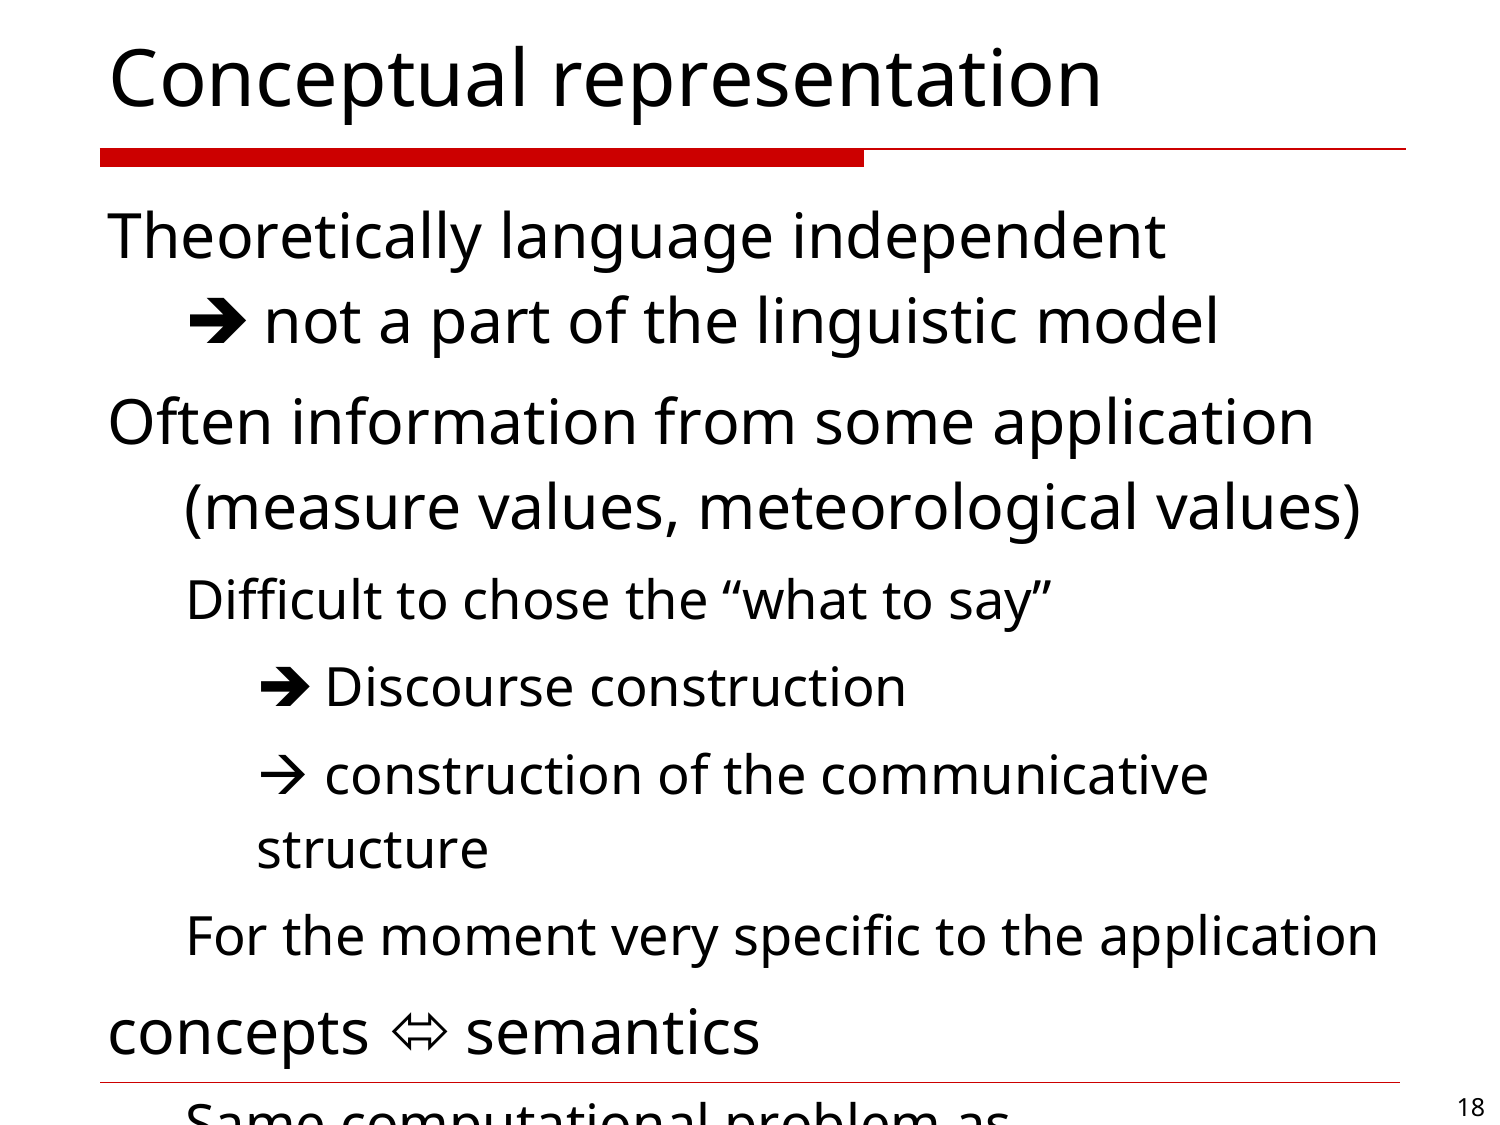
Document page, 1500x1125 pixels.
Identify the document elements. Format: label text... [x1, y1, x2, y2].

title Conceptual representation [94, 26, 1407, 138]
list Theoretically language independent  not a part of the linguistic model Often information from some application (measure values, meteorological values) Difficult to chose the “what to say”  Discourse construction  construction of the communicative structure For the moment very specific to the application concepts  semantics Same computational problem as semantic  syntax [92, 184, 1406, 1064]
